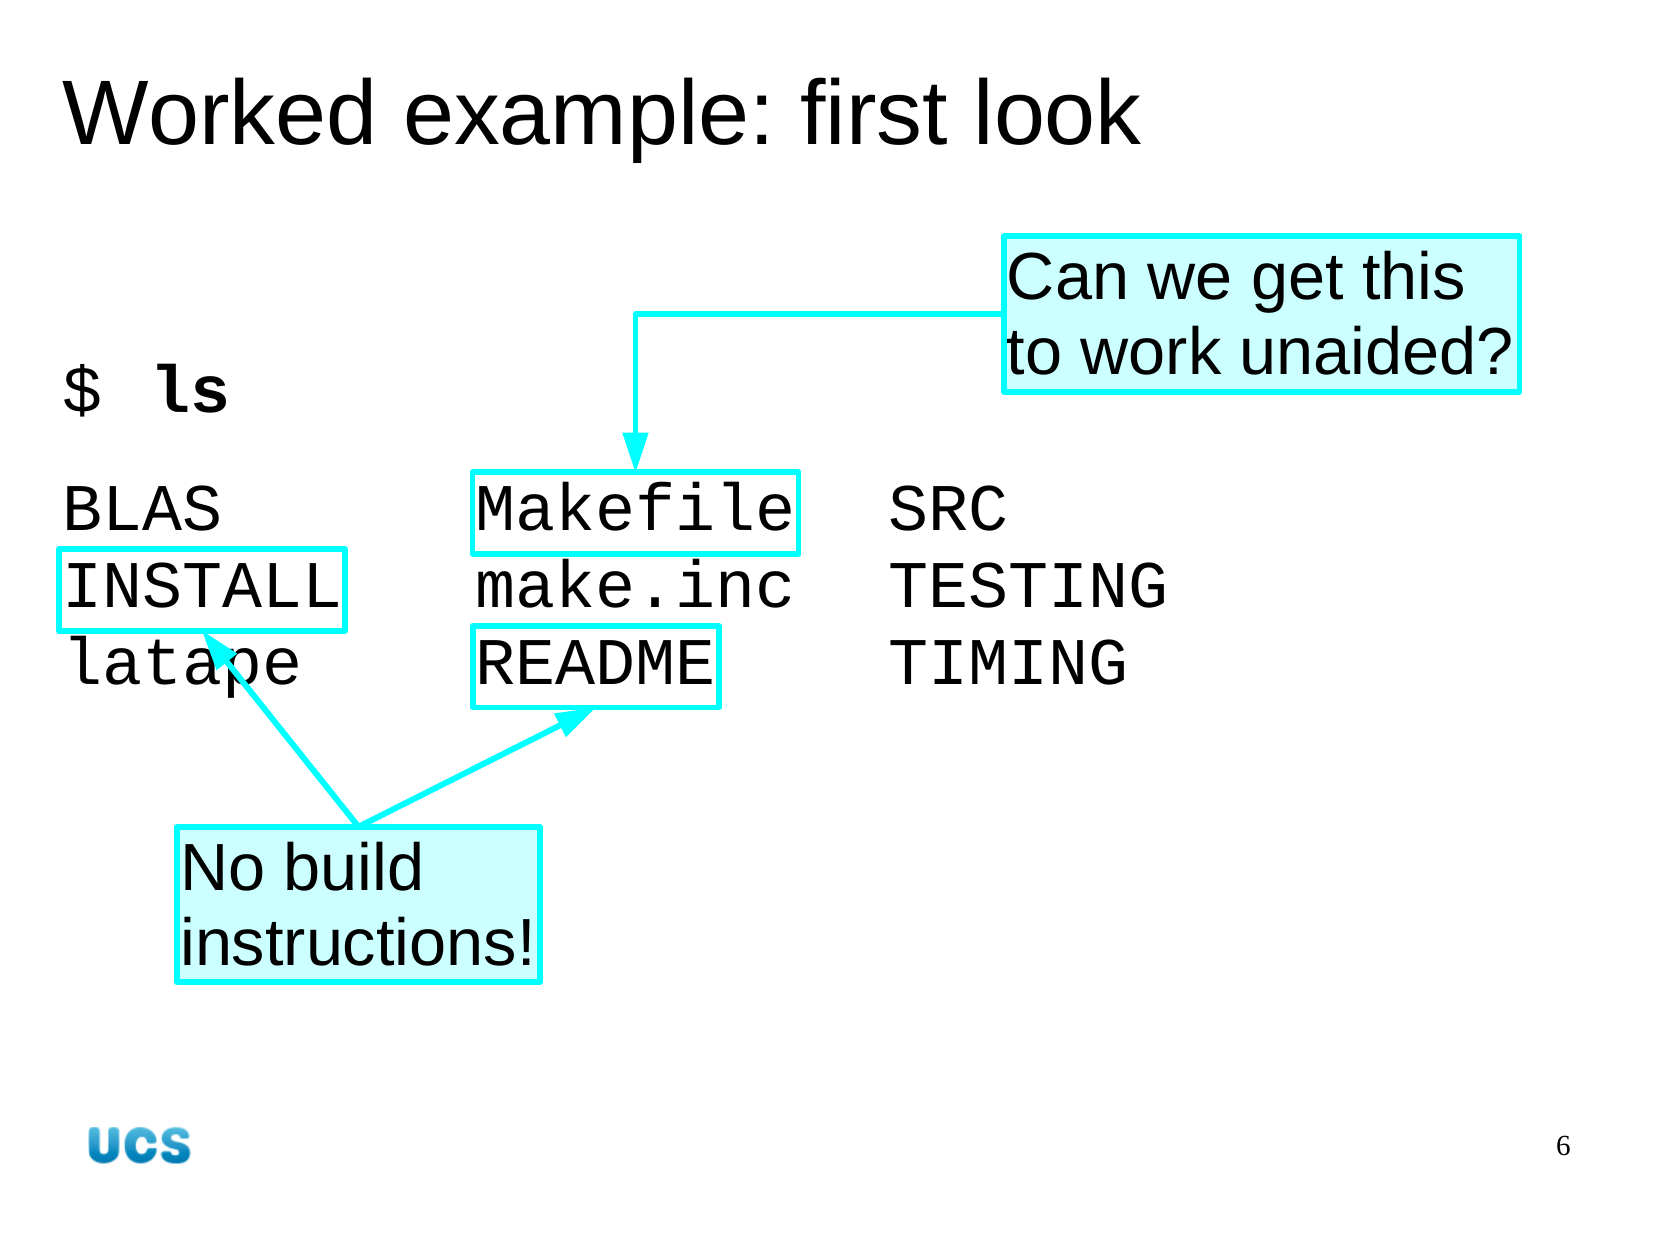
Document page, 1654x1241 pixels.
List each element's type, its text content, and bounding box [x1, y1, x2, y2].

text_box TIMING [885, 631, 1132, 708]
picture [88, 1126, 191, 1165]
text_box ls [147, 354, 234, 436]
text_box latape [59, 634, 259, 708]
text_box No build instructions! [177, 826, 540, 983]
text_box BLAS [59, 472, 226, 546]
text_box SRC [885, 472, 1012, 554]
text_box Worked example: first look [59, 59, 1147, 168]
text_box Makefile [472, 472, 799, 554]
text_box README [472, 631, 719, 708]
text_box INSTALL [59, 549, 346, 631]
text_box Can we get this to work unaided? [1003, 236, 1520, 392]
text_box TESTING [885, 549, 1172, 631]
text_box $ [59, 354, 106, 436]
text_box make.inc [472, 557, 799, 631]
text_box latape [209, 634, 306, 708]
